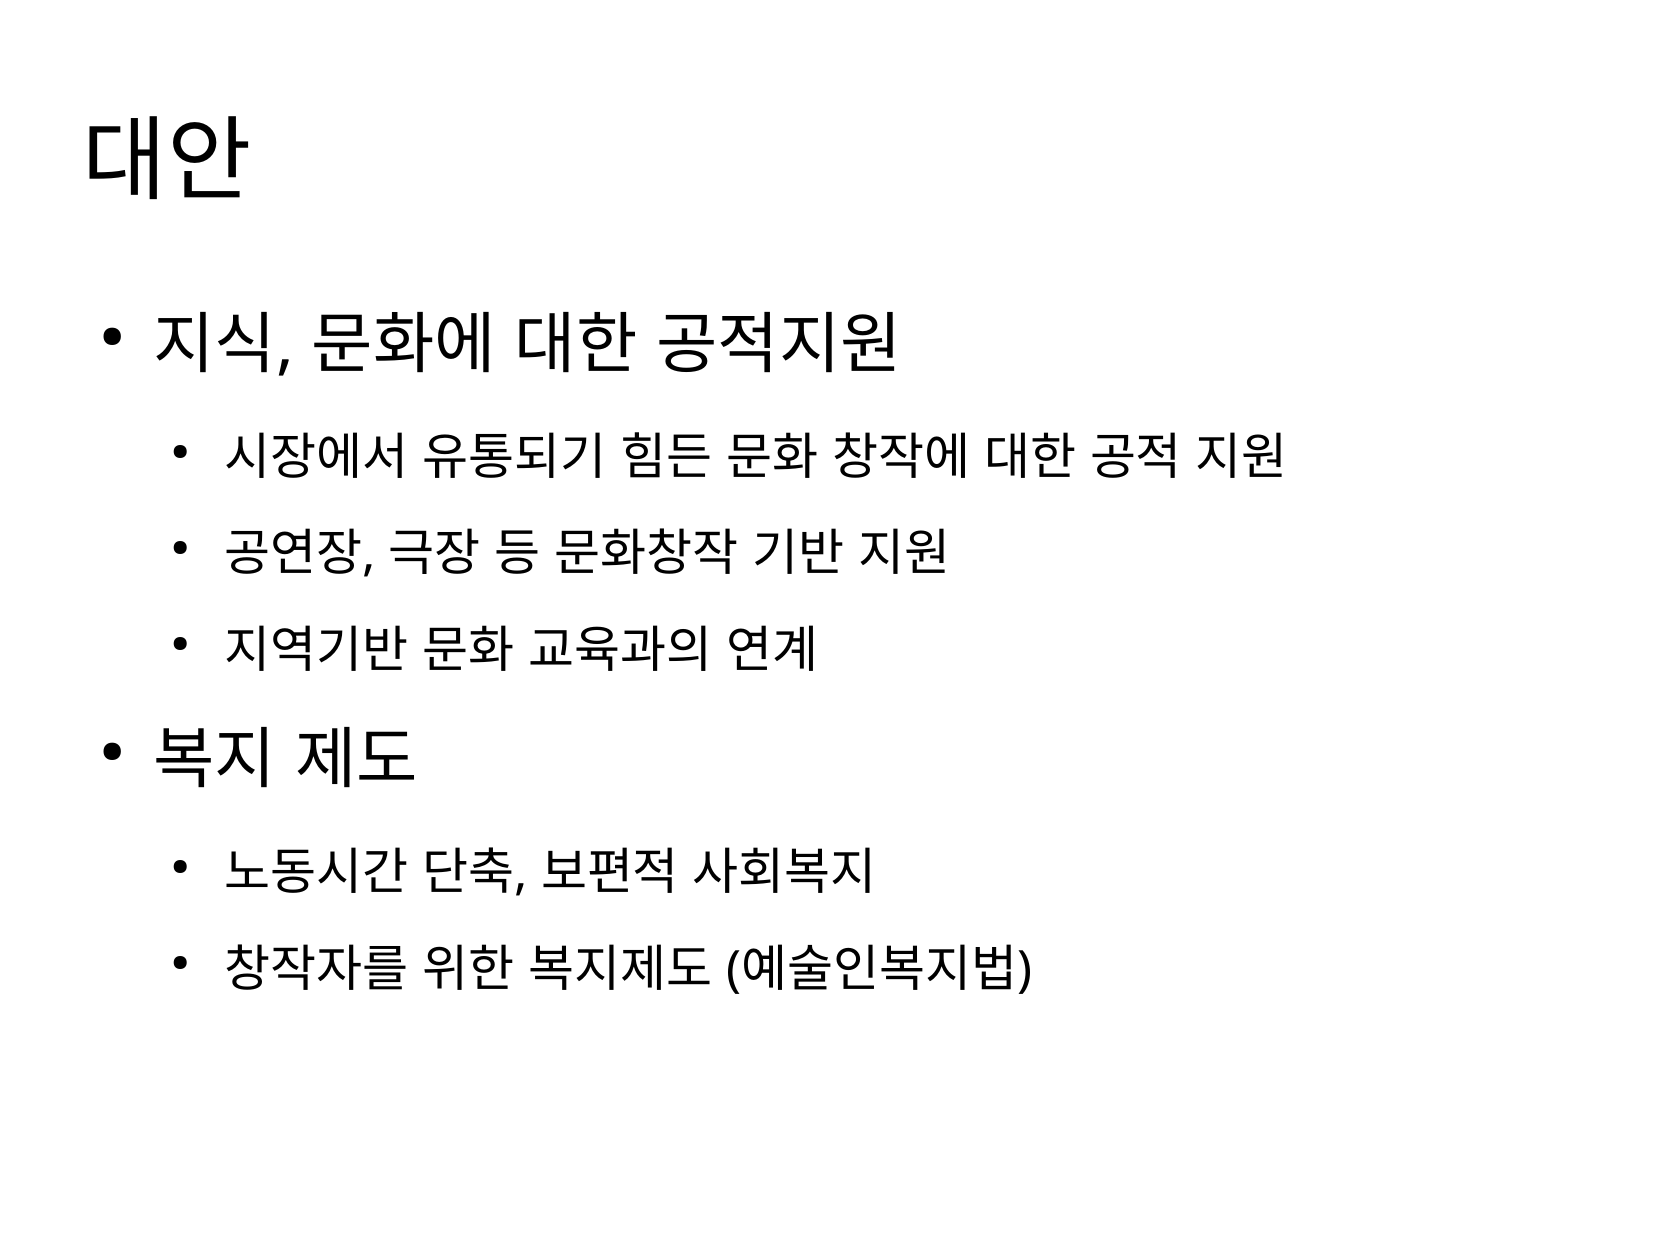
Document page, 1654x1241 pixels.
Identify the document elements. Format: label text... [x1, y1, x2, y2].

title 대안 [82, 56, 1571, 250]
list 지식, 문화에 대한 공적지원 시장에서 유통되기 힘든 문화 창작에 대한 공적 지원 공연장, 극장 등 문화창작 기반 지원 지역기반 문화 교육과의 연계 복지 제도 노동시간 단축, 보편적 사회복지 창작자를 위한 복지제도 (예술인복지법) [82, 290, 1571, 1094]
